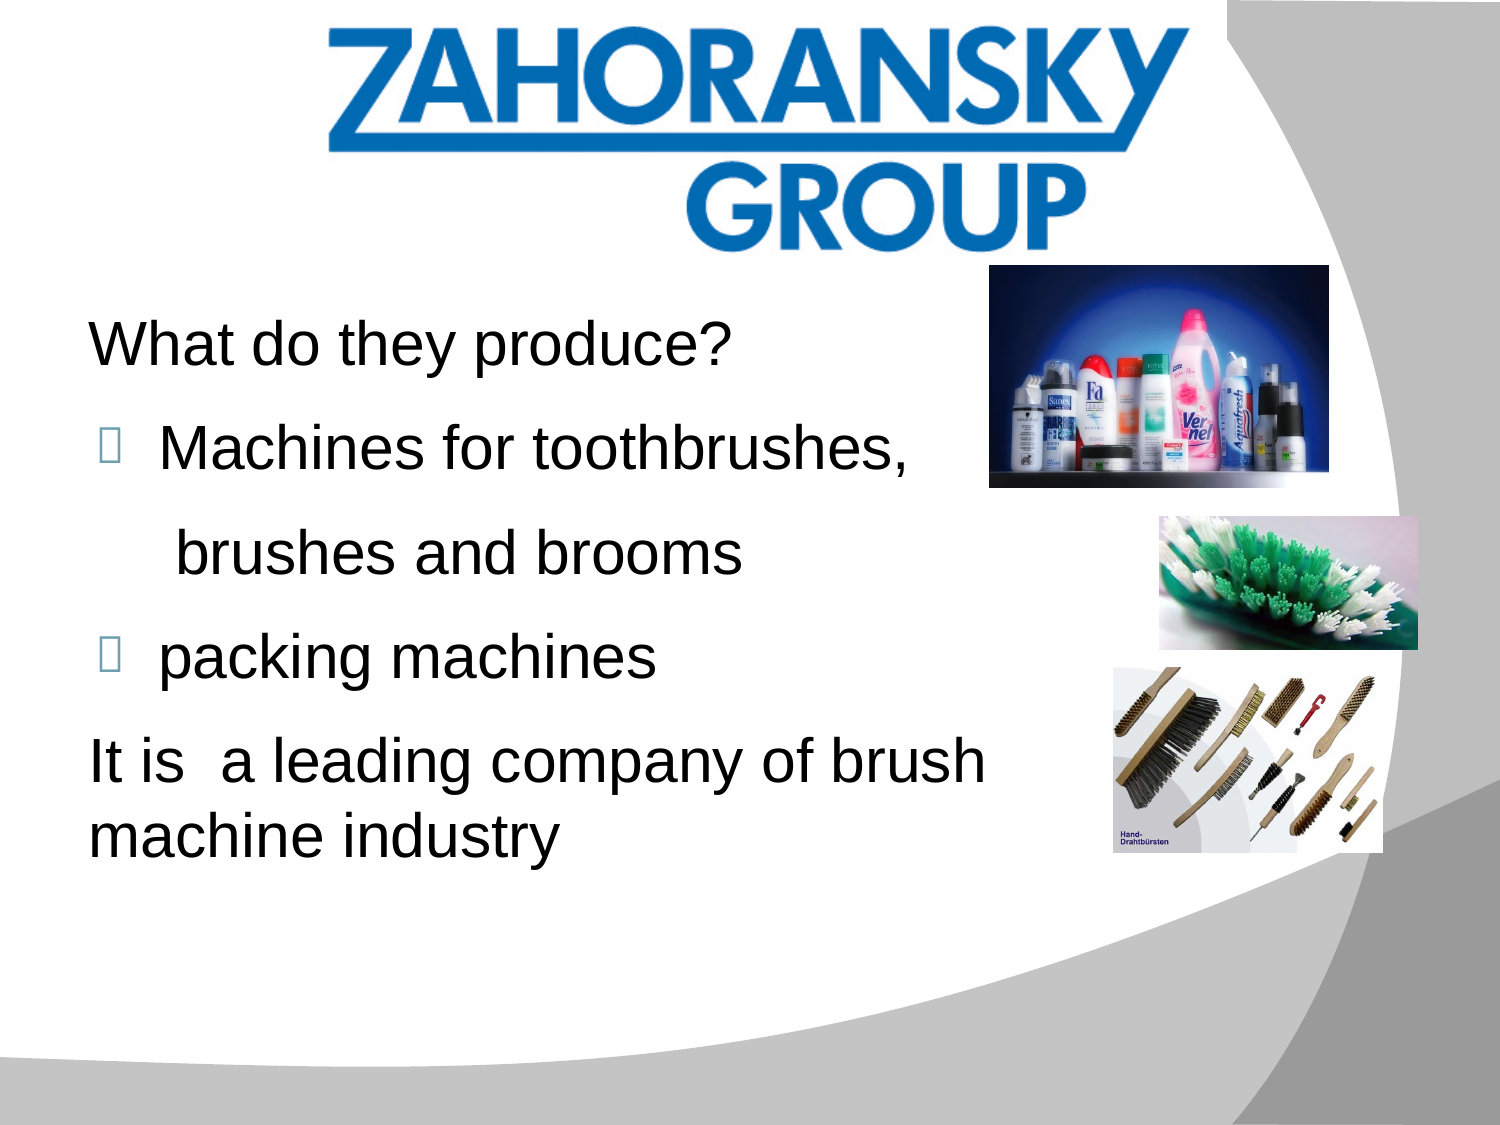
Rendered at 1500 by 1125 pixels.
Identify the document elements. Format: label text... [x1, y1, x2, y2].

picture [281, 0, 1329, 488]
list What do they produce? Machines for toothbrushes, brushes and brooms packing machines It is a leading company of brush machine industry [74, 295, 1300, 1038]
picture [1113, 667, 1383, 853]
picture [1159, 516, 1418, 650]
